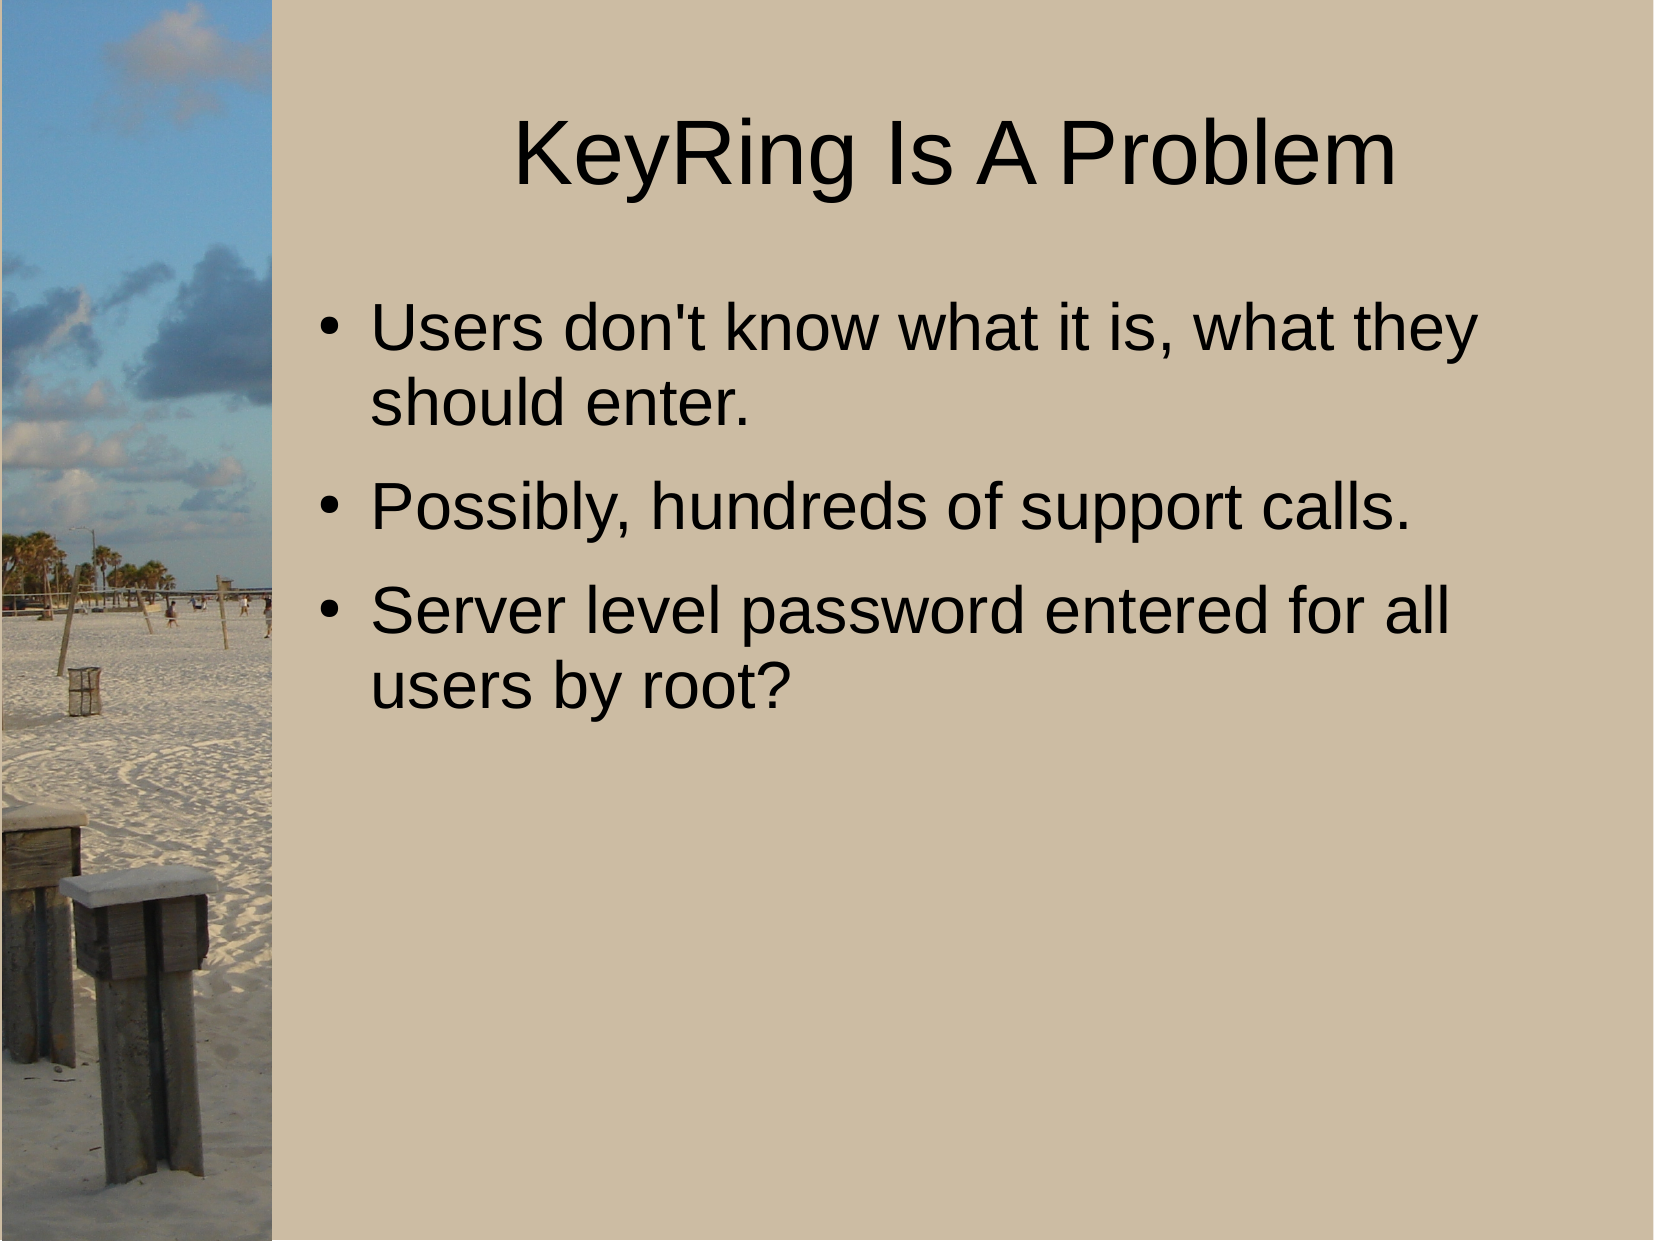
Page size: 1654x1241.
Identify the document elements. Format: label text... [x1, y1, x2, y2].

picture [2, 0, 272, 1241]
title KeyRing Is A Problem [300, 56, 1613, 250]
list Users don't know what it is, what they should enter. Possibly, hundreds of support calls. Server level password entered for all users by root? [300, 290, 1613, 1094]
